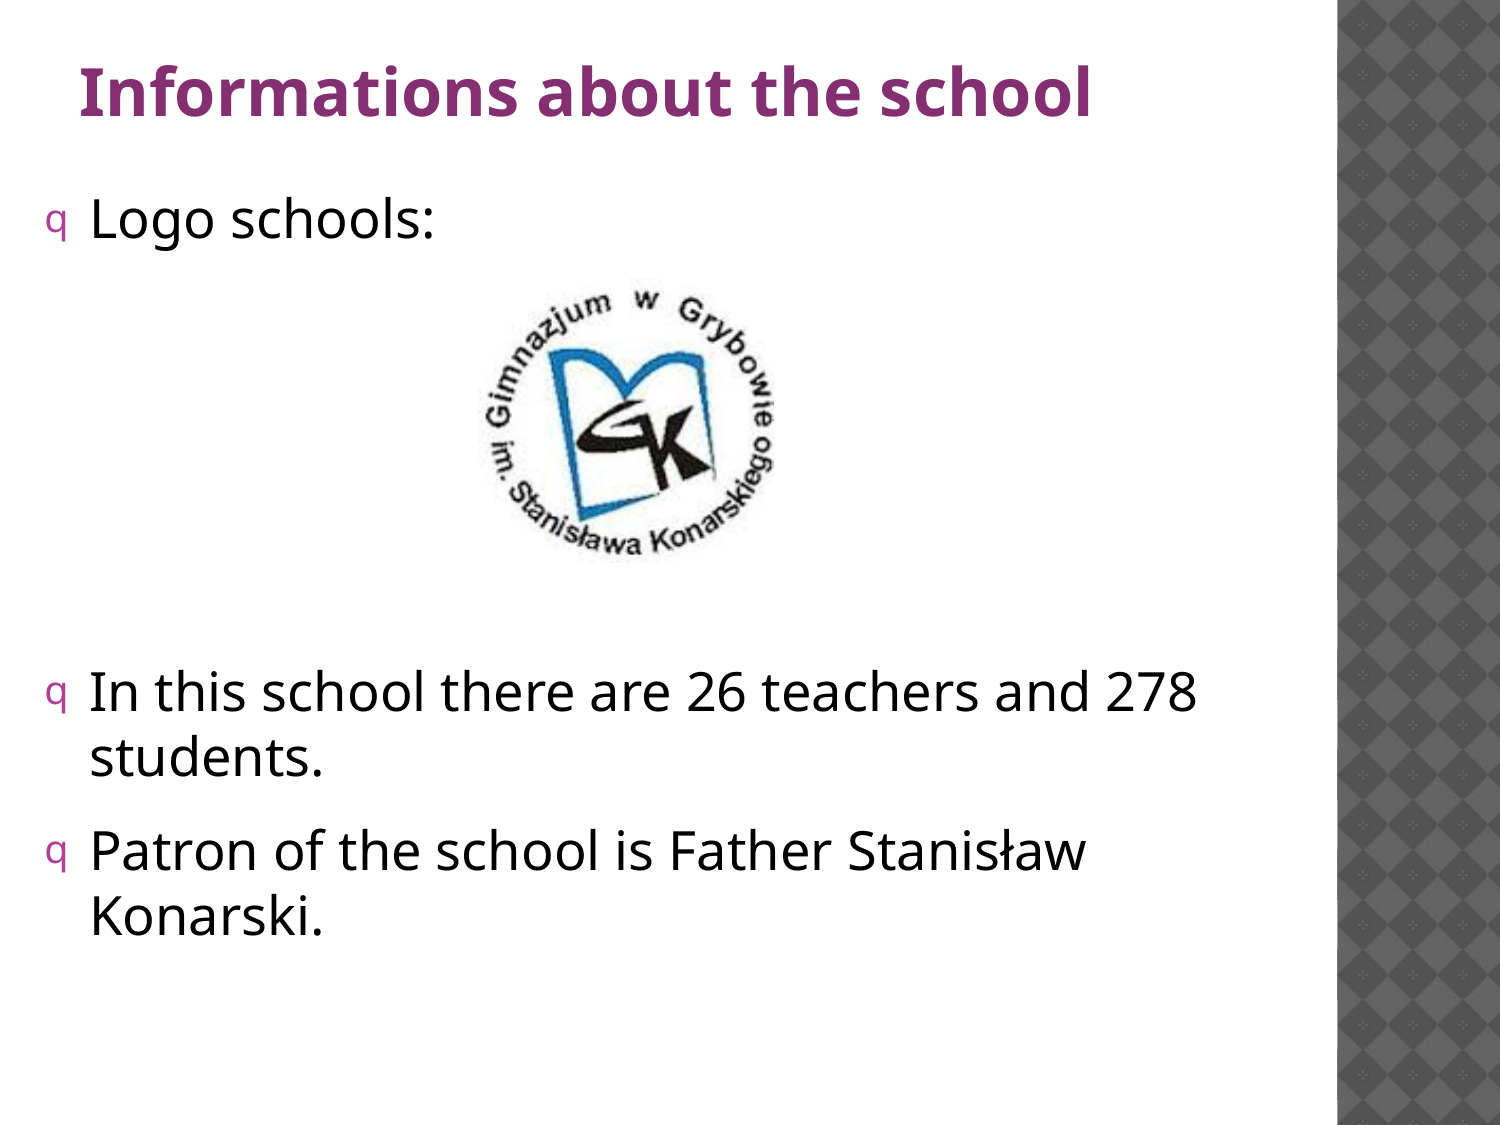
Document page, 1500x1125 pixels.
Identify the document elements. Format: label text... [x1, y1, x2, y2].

list Logo schools: In this school there are 26 teachers and 278 students. Patron of the school is Father Stanisław Konarski. [29, 166, 1344, 1059]
picture [1337, 0, 1500, 1125]
title Informations about the school [64, 42, 1253, 166]
